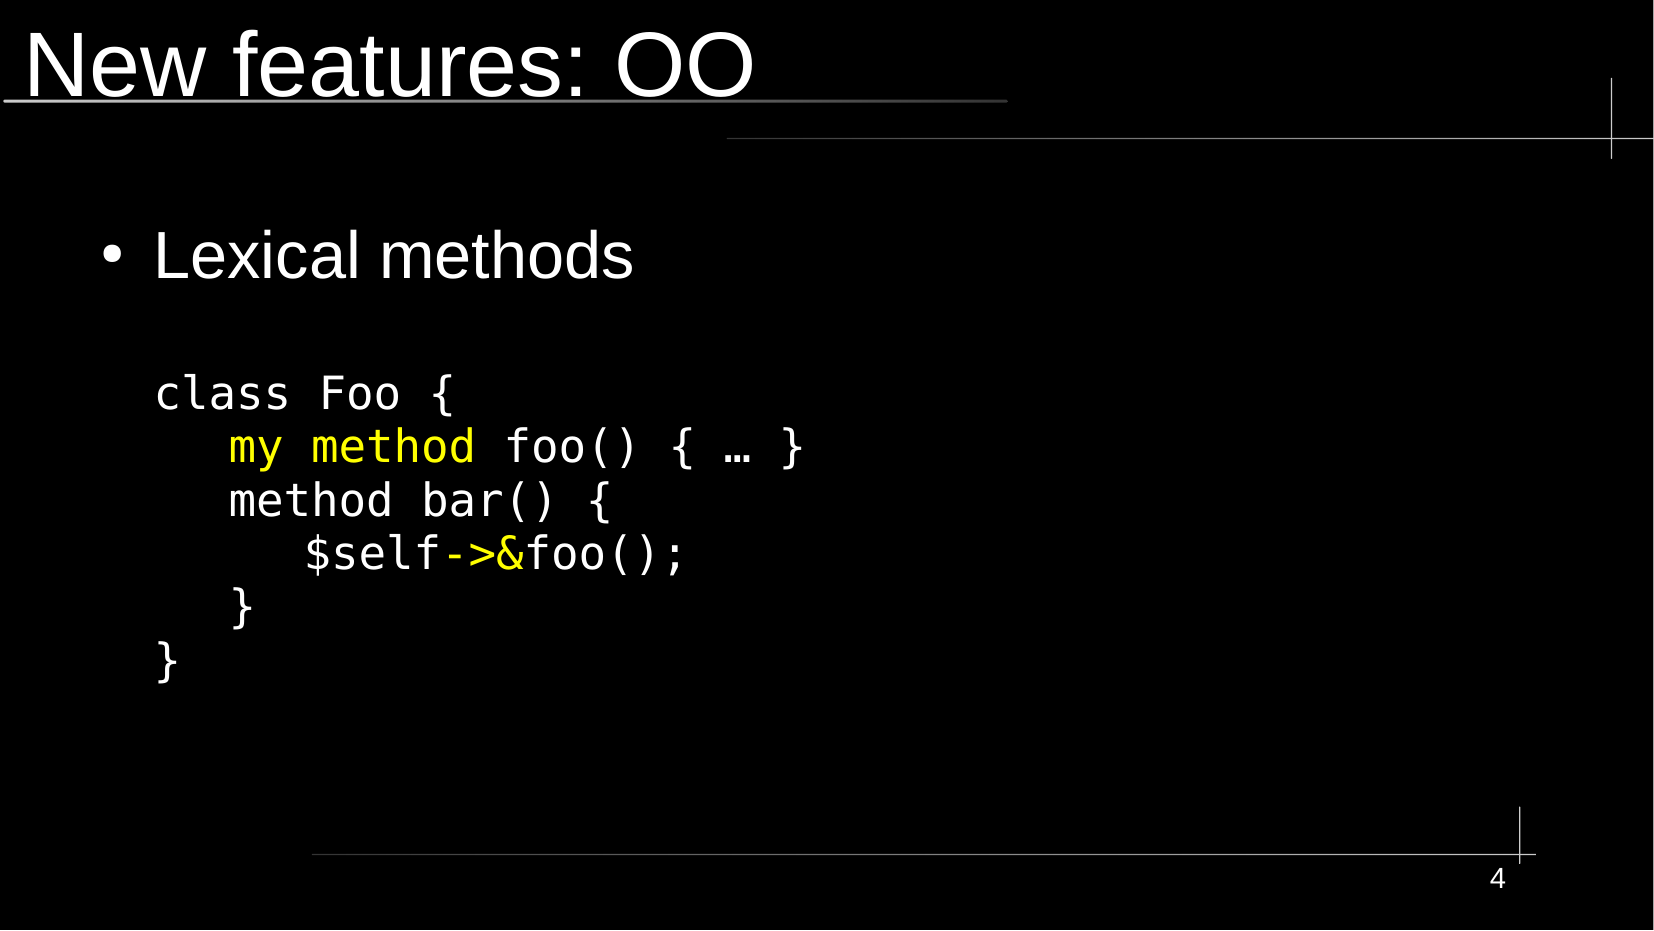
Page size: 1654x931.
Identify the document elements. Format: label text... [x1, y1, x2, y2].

title New features: OO [23, 11, 1589, 119]
list Lexical methods class Foo { my method foo() { … } method bar() { $self->&foo(); } } [82, 217, 1571, 758]
